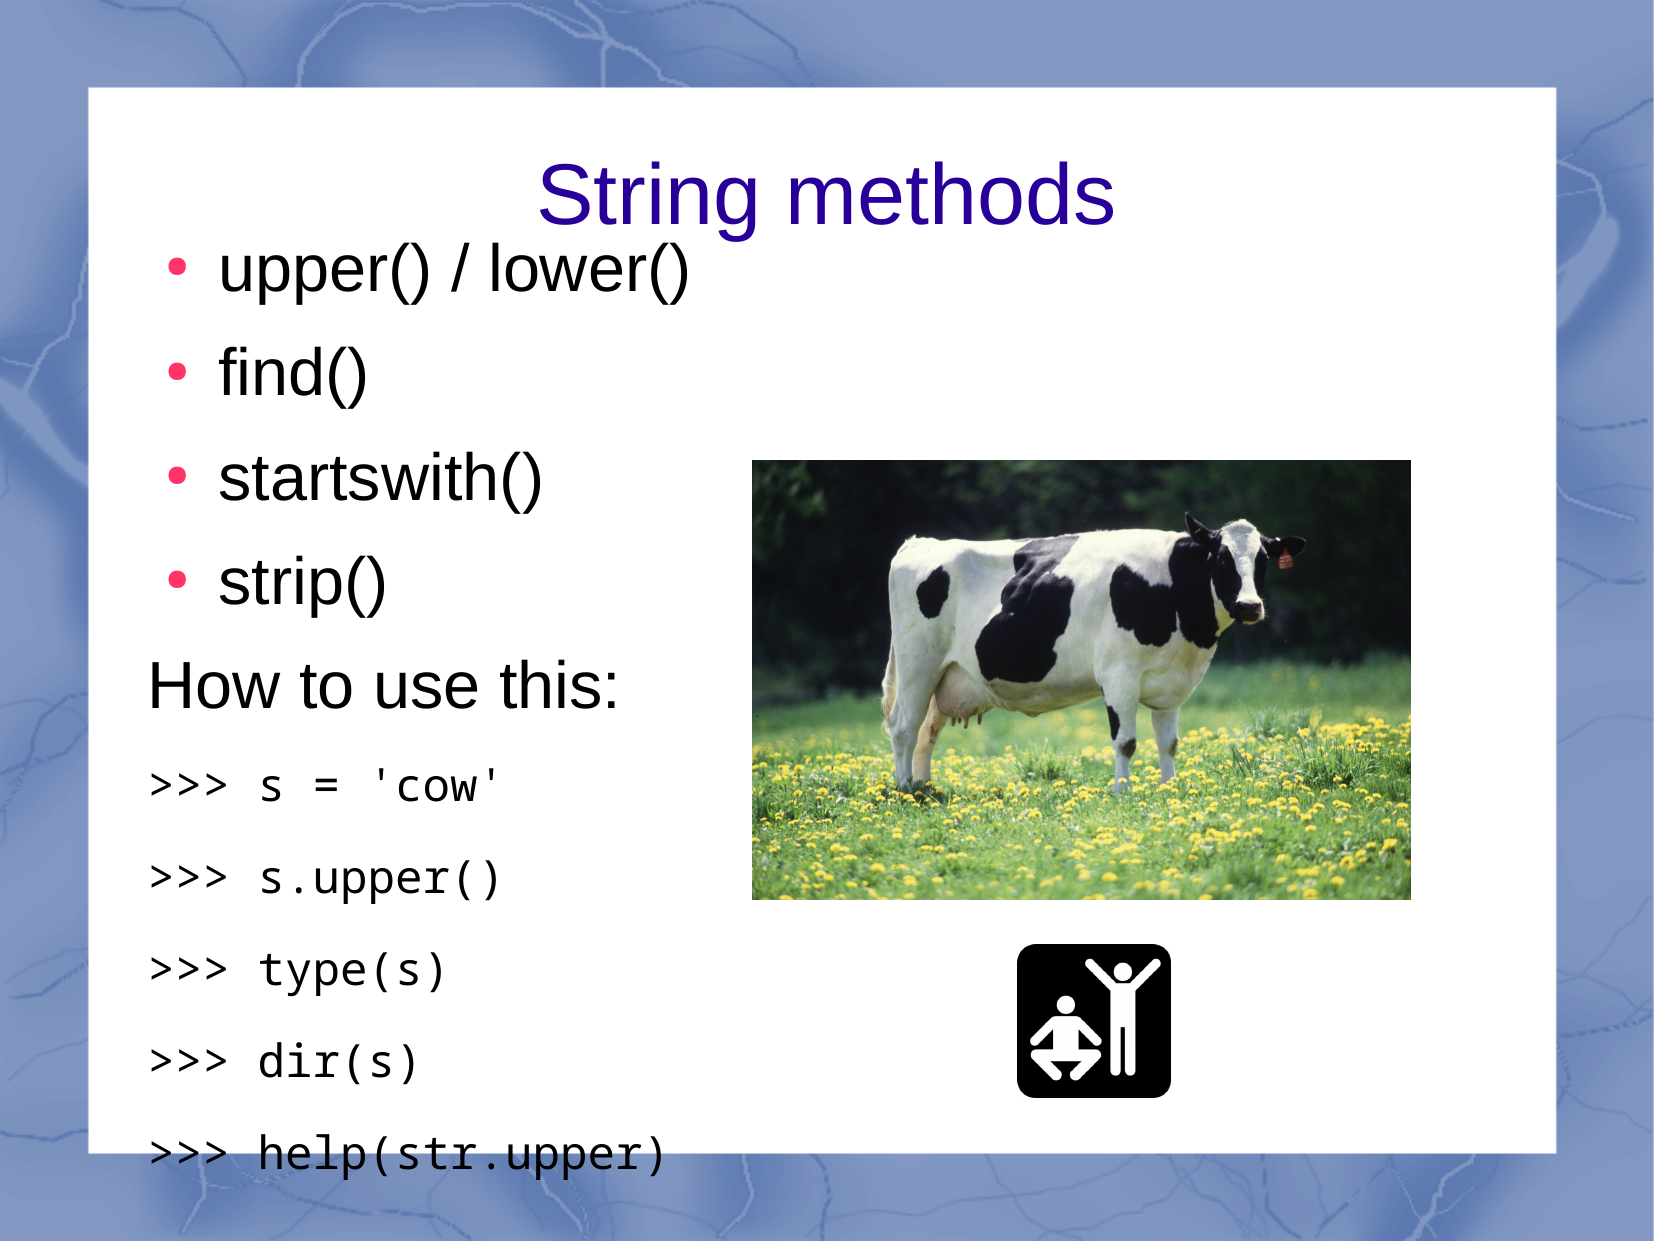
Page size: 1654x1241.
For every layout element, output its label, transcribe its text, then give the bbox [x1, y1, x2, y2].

title String methods [118, 90, 1536, 298]
list upper() / lower() find() startswith() strip() How to use this: >>> s = 'cow' >>> s.upper() >>> type(s) >>> dir(s) >>> help(str.upper) [147, 231, 1506, 1138]
picture [0, 0, 1654, 1241]
